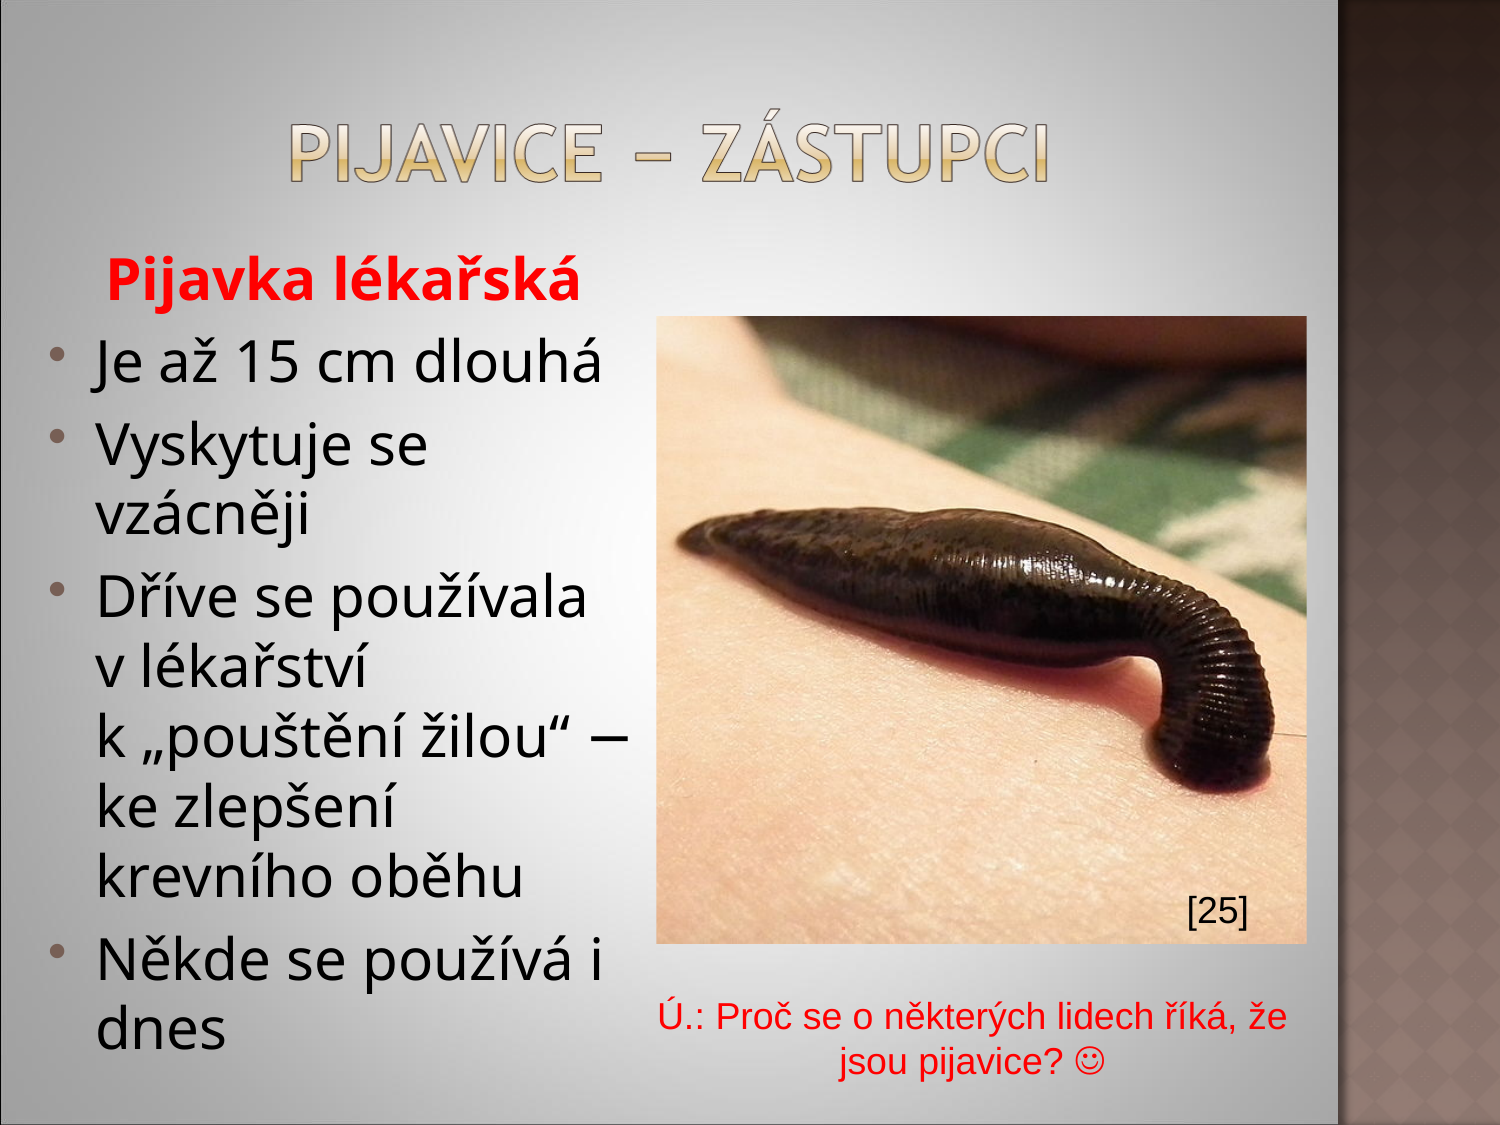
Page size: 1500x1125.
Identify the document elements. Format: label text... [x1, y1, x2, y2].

text_box Ú.: Proč se o některých lidech říká, že jsou pijavice?  [597, 984, 1348, 1090]
text_box [656, 316, 1307, 944]
text_box [25] [1171, 878, 1278, 940]
text_box [73, 52, 1265, 201]
picture [0, 0, 1500, 1125]
list Pijavka lékařská Je až 15 cm dlouhá Vyskytuje se vzácněji Dříve se používala v lékařství k „pouštění žilou“ − ke zlepšení krevního oběhu Někde se používá i dnes [35, 234, 653, 1070]
